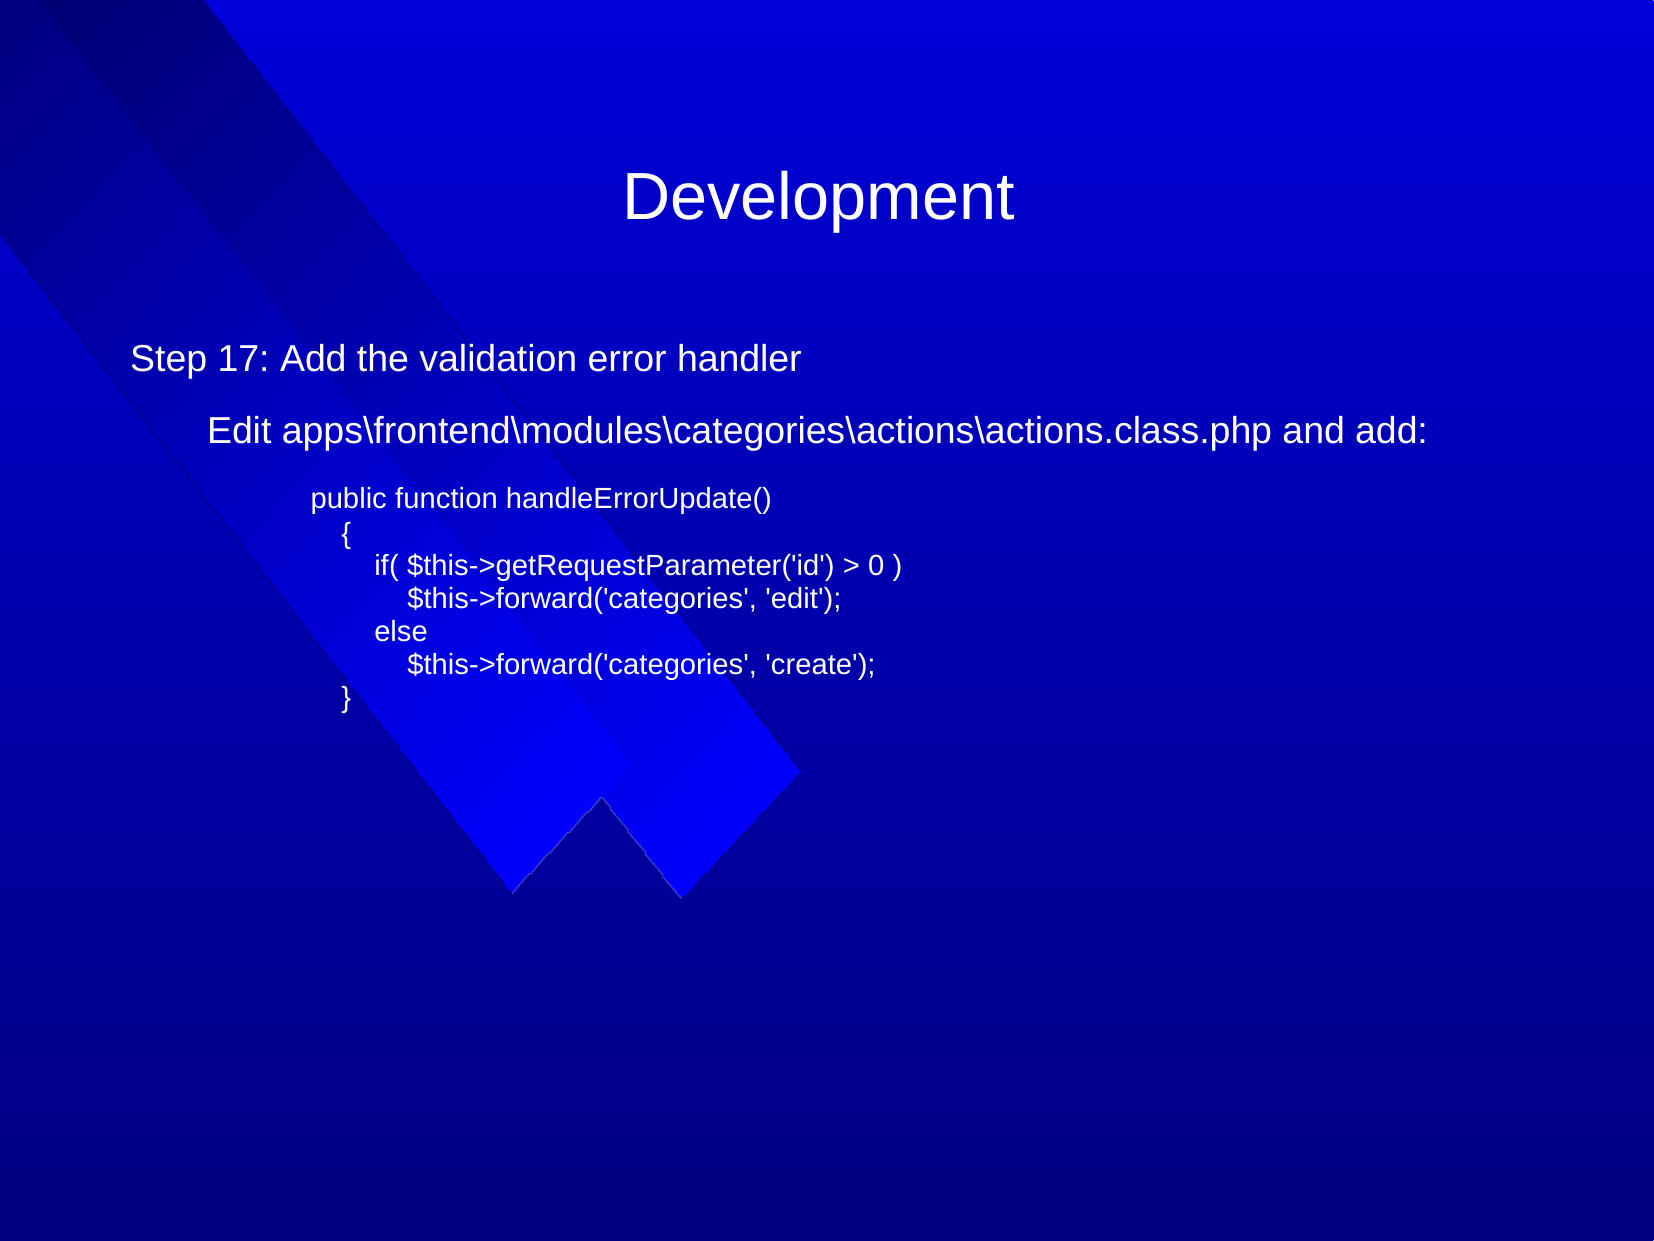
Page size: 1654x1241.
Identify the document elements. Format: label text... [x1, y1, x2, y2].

title Development [112, 92, 1525, 301]
list Step 17: Add the validation error handler Edit apps\frontend\modules\categories\actions\actions.class.php and add: public function handleErrorUpdate() { if( $this->getRequestParameter('id') > 0 ) $this->forward('categories', 'edit'); else $this->forward('categories', 'create'); } [112, 337, 1525, 1119]
